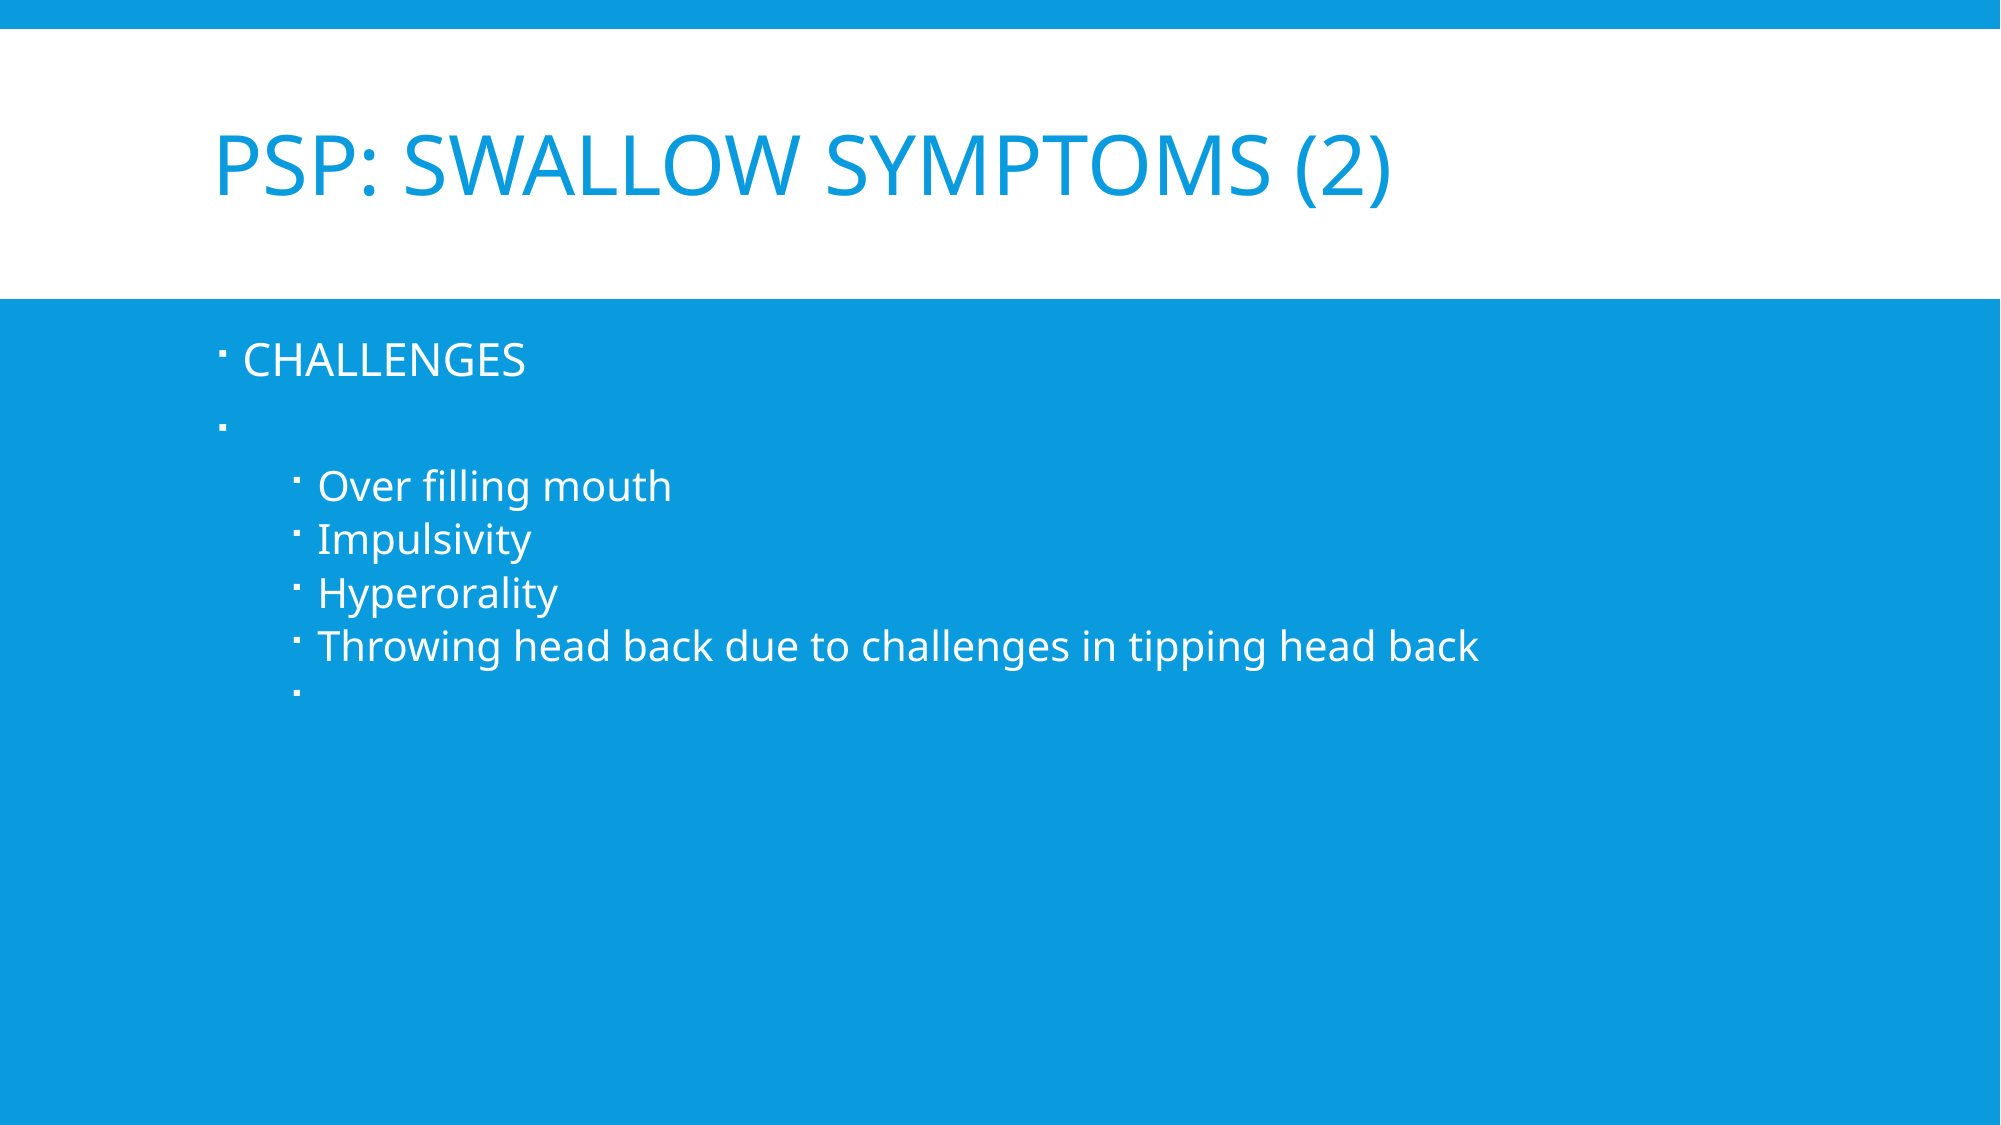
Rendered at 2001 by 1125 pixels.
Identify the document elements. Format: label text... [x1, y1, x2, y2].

title PSP: Swallow SYMPTOMS (2) [197, 46, 1803, 294]
list CHALLENGES Over filling mouth Impulsivity Hyperorality Throwing head back due to challenges in tipping head back [197, 329, 1803, 1021]
